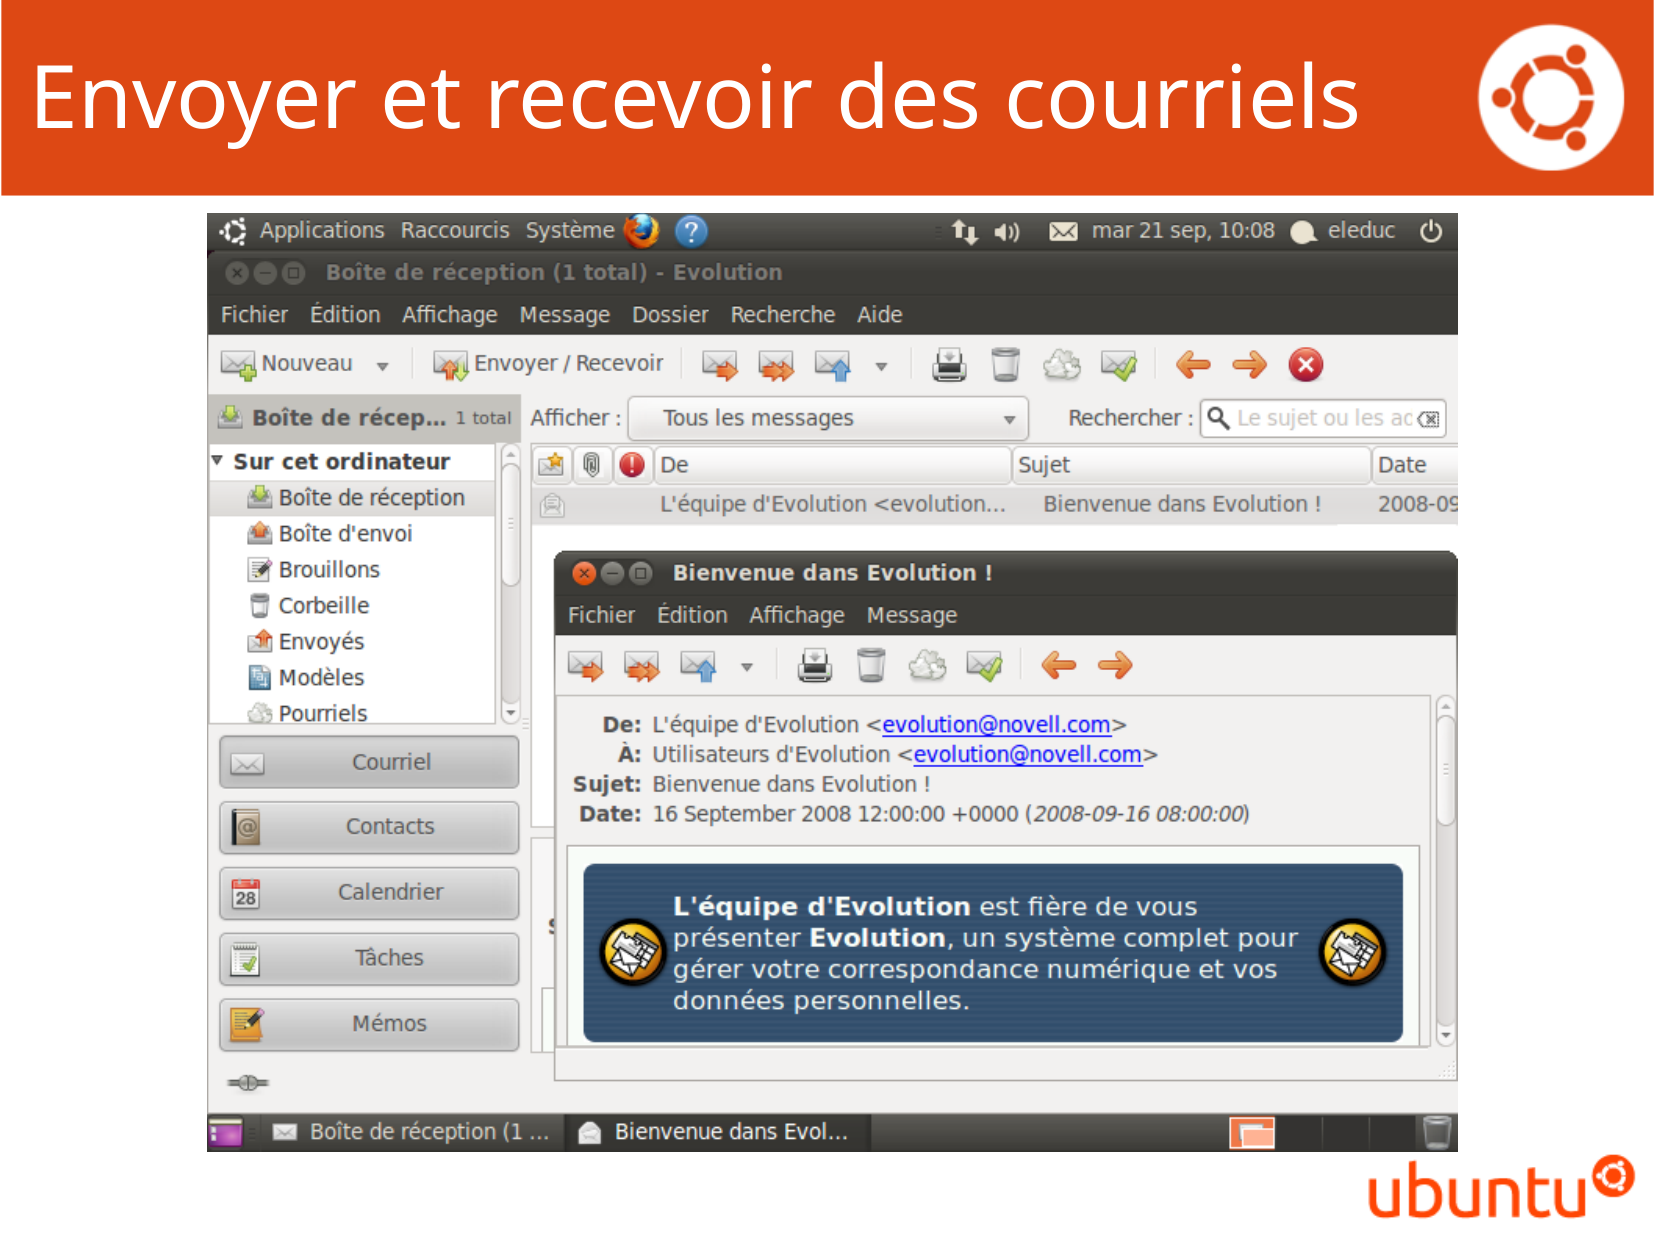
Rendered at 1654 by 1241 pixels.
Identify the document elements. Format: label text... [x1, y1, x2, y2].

picture [0, 0, 1654, 1241]
title Envoyer et recevoir des courriels [29, 11, 1459, 178]
